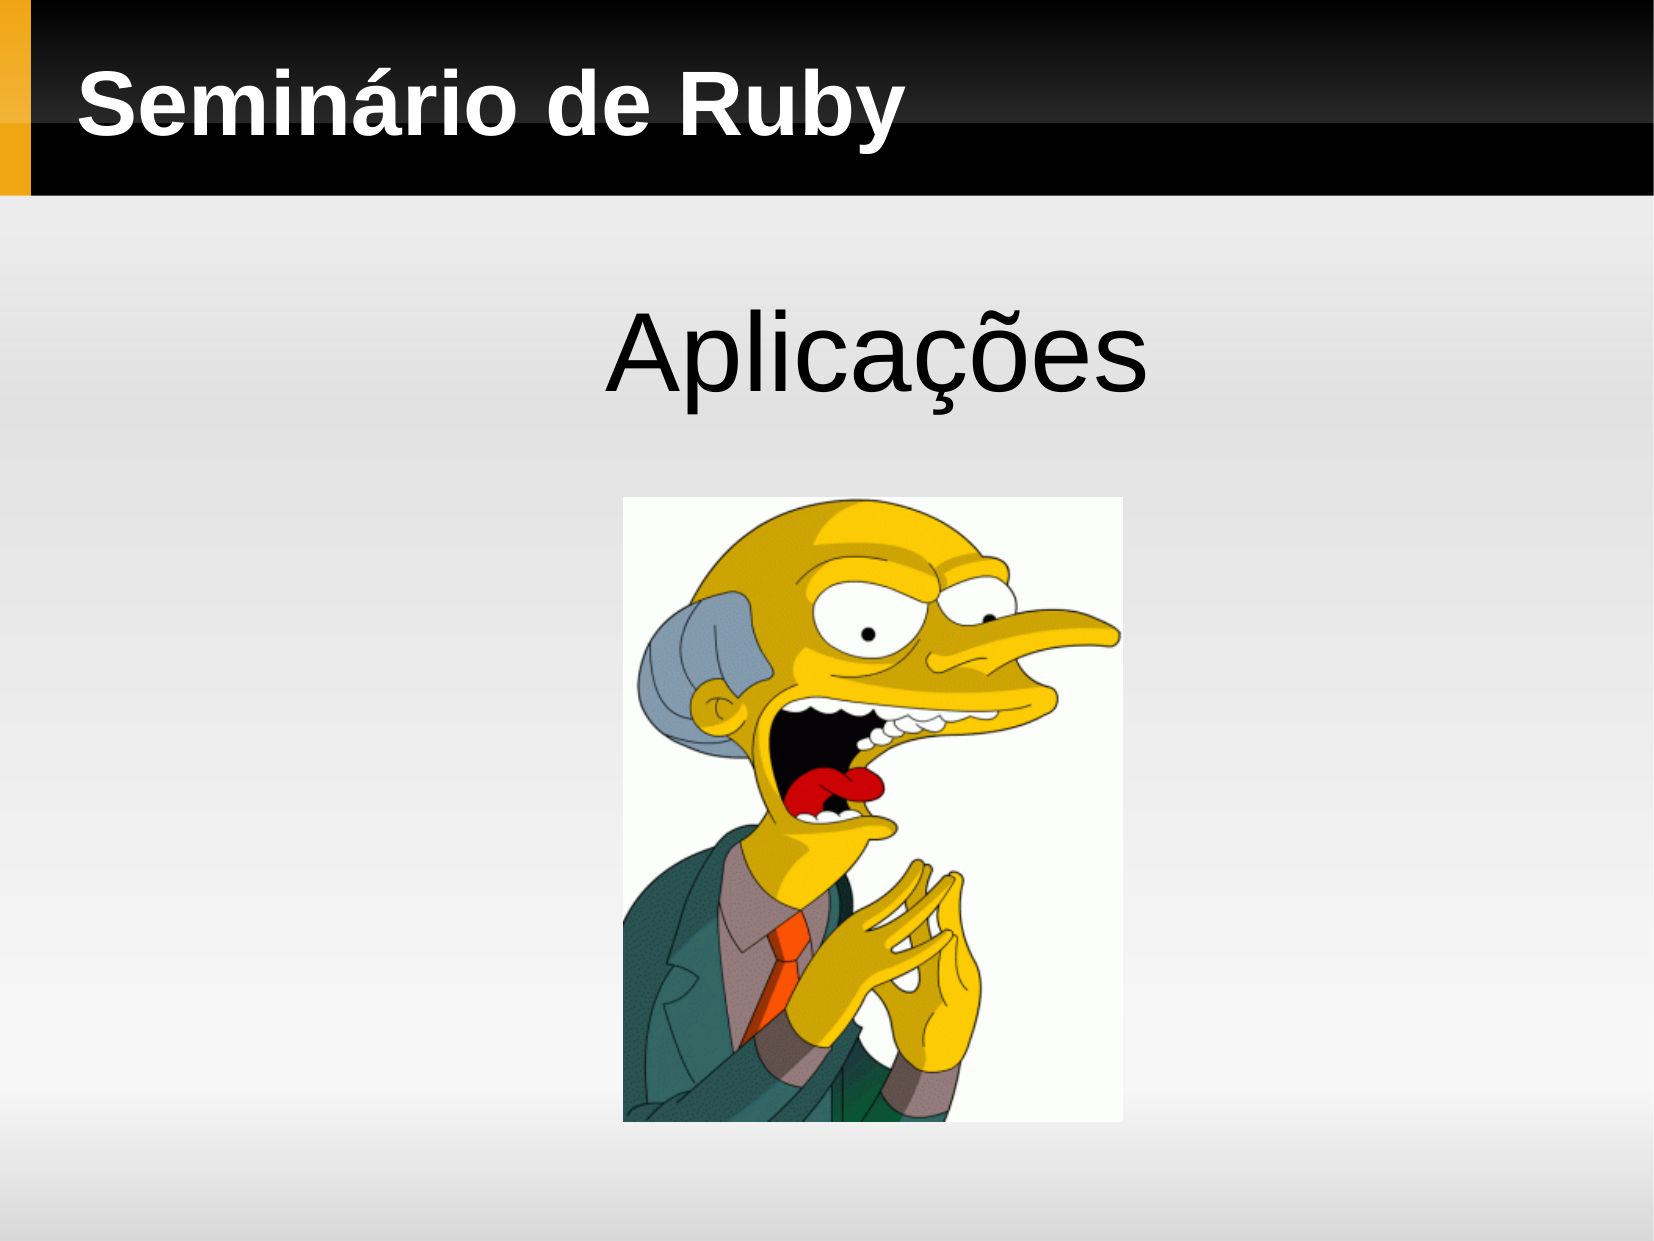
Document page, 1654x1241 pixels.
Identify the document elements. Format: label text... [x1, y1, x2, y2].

picture [0, 0, 1654, 1241]
list Aplicações [82, 290, 1571, 1094]
title Seminário de Ruby [76, 7, 1565, 200]
